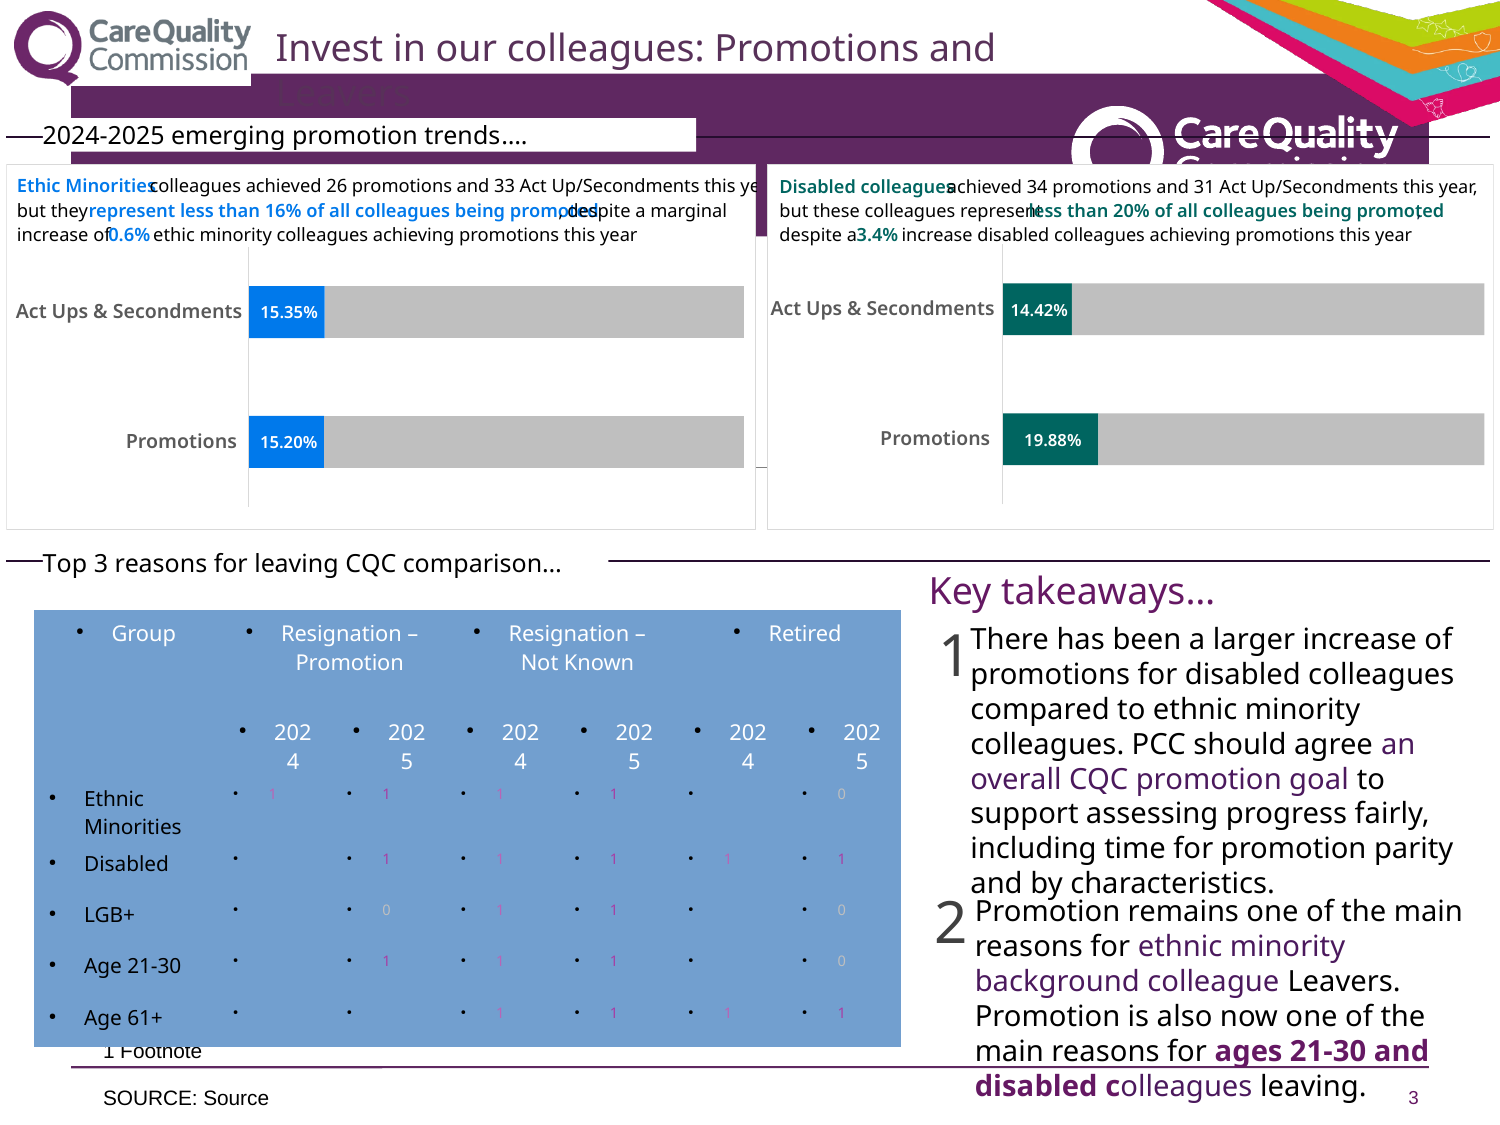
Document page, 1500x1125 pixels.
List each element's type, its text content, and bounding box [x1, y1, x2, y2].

table_cell 1 [787, 995, 901, 1047]
table_cell 1 [218, 777, 332, 841]
text_box Key takeaways… [913, 559, 1354, 621]
table_cell 1 [560, 893, 674, 944]
table_cell [218, 995, 332, 1047]
table_cell 1 [560, 777, 674, 841]
picture [1206, 0, 1500, 127]
table_header Resignation – Not Known [446, 610, 674, 709]
table_cell 1 [560, 995, 674, 1047]
table_cell 2025 [560, 709, 674, 777]
table_cell 1 [674, 995, 787, 1047]
table_cell LGB+ [34, 893, 218, 944]
text_box Top 3 reasons for leaving CQC comparison… [42, 545, 609, 580]
text_box 2 [981, 877, 988, 884]
table_cell [218, 893, 332, 944]
table_cell Disabled [34, 841, 218, 893]
table_cell 0 [332, 893, 446, 944]
picture [14, 11, 251, 87]
table_cell [674, 777, 787, 841]
table_cell 2025 [787, 709, 901, 777]
table_cell 1 [446, 944, 560, 995]
table_header Group [34, 610, 218, 777]
table_cell Ethnic Minorities [34, 777, 218, 841]
table_cell 2024 [674, 709, 787, 777]
picture [6, 163, 757, 530]
picture [766, 163, 1494, 530]
table_cell Age 61+ [34, 995, 218, 1047]
text_box There has been a larger increase of promotions for disabled colleagues compared to ethnic minority colleagues. PCC should agree an overall CQC promotion goal to support assessing progress fairly, including time for promotion parity and by characteristics. [955, 612, 1500, 876]
text_box Promotion remains one of the main reasons for ethnic minority background colleague Leavers. Promotion is also now one of the main reasons for ages 21-30 and disabled colleagues leaving. [959, 884, 1499, 1125]
table_cell [218, 841, 332, 893]
text_box Invest in our colleagues: Promotions and Leavers [260, 16, 1100, 78]
table_cell Age 21-30 [34, 944, 218, 995]
table_cell [332, 995, 446, 1047]
table_cell 1 [332, 777, 446, 841]
table_cell 0 [787, 777, 901, 841]
table_cell 2024 [446, 709, 560, 777]
table_cell 1 [332, 841, 446, 893]
table_header Retired [674, 610, 901, 709]
table_cell [674, 893, 787, 944]
table_cell 0 [787, 944, 901, 995]
title 2024-2025 emerging promotion trends…. [42, 118, 697, 152]
table_cell 2025 [332, 709, 446, 777]
table_cell 1 [446, 995, 560, 1047]
table_cell 2024 [218, 709, 332, 777]
table_cell 1 [674, 841, 787, 893]
table_cell 0 [787, 893, 901, 944]
table_cell 1 [560, 841, 674, 893]
table_cell 1 [332, 944, 446, 995]
table_cell 1 [446, 893, 560, 944]
table_cell 1 [446, 777, 560, 841]
table_cell [674, 944, 787, 995]
table_cell 1 [787, 841, 901, 893]
table_header Resignation – Promotion [218, 610, 446, 709]
table_cell [218, 944, 332, 995]
table_cell 1 [560, 944, 674, 995]
text_box 1 [923, 610, 997, 697]
table_cell 1 [446, 841, 560, 893]
text_box 2 [919, 877, 981, 964]
